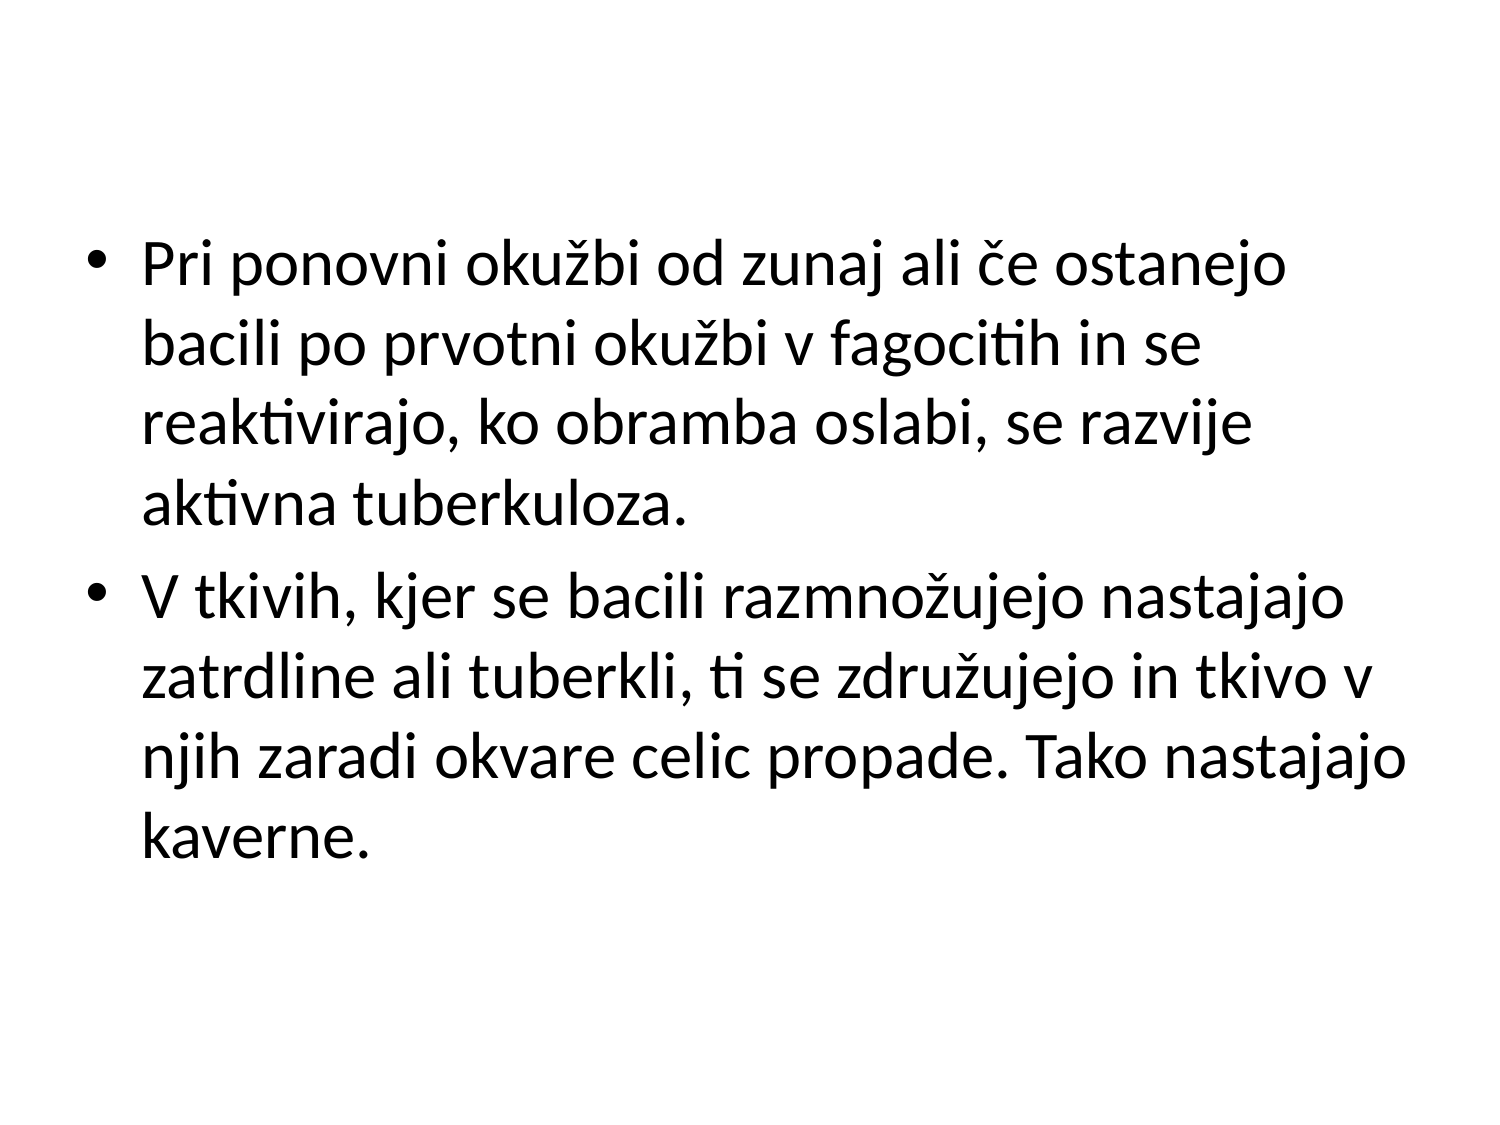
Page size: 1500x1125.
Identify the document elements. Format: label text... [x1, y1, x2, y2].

list Pri ponovni okužbi od zunaj ali če ostanejo bacili po prvotni okužbi v fagocitih in se reaktivirajo, ko obramba oslabi, se razvije aktivna tuberkuloza. V tkivih, kjer se bacili razmnožujejo nastajajo zatrdline ali tuberkli, ti se združujejo in tkivo v njih zaradi okvare celic propade. Tako nastajajo kaverne. [70, 210, 1425, 1005]
